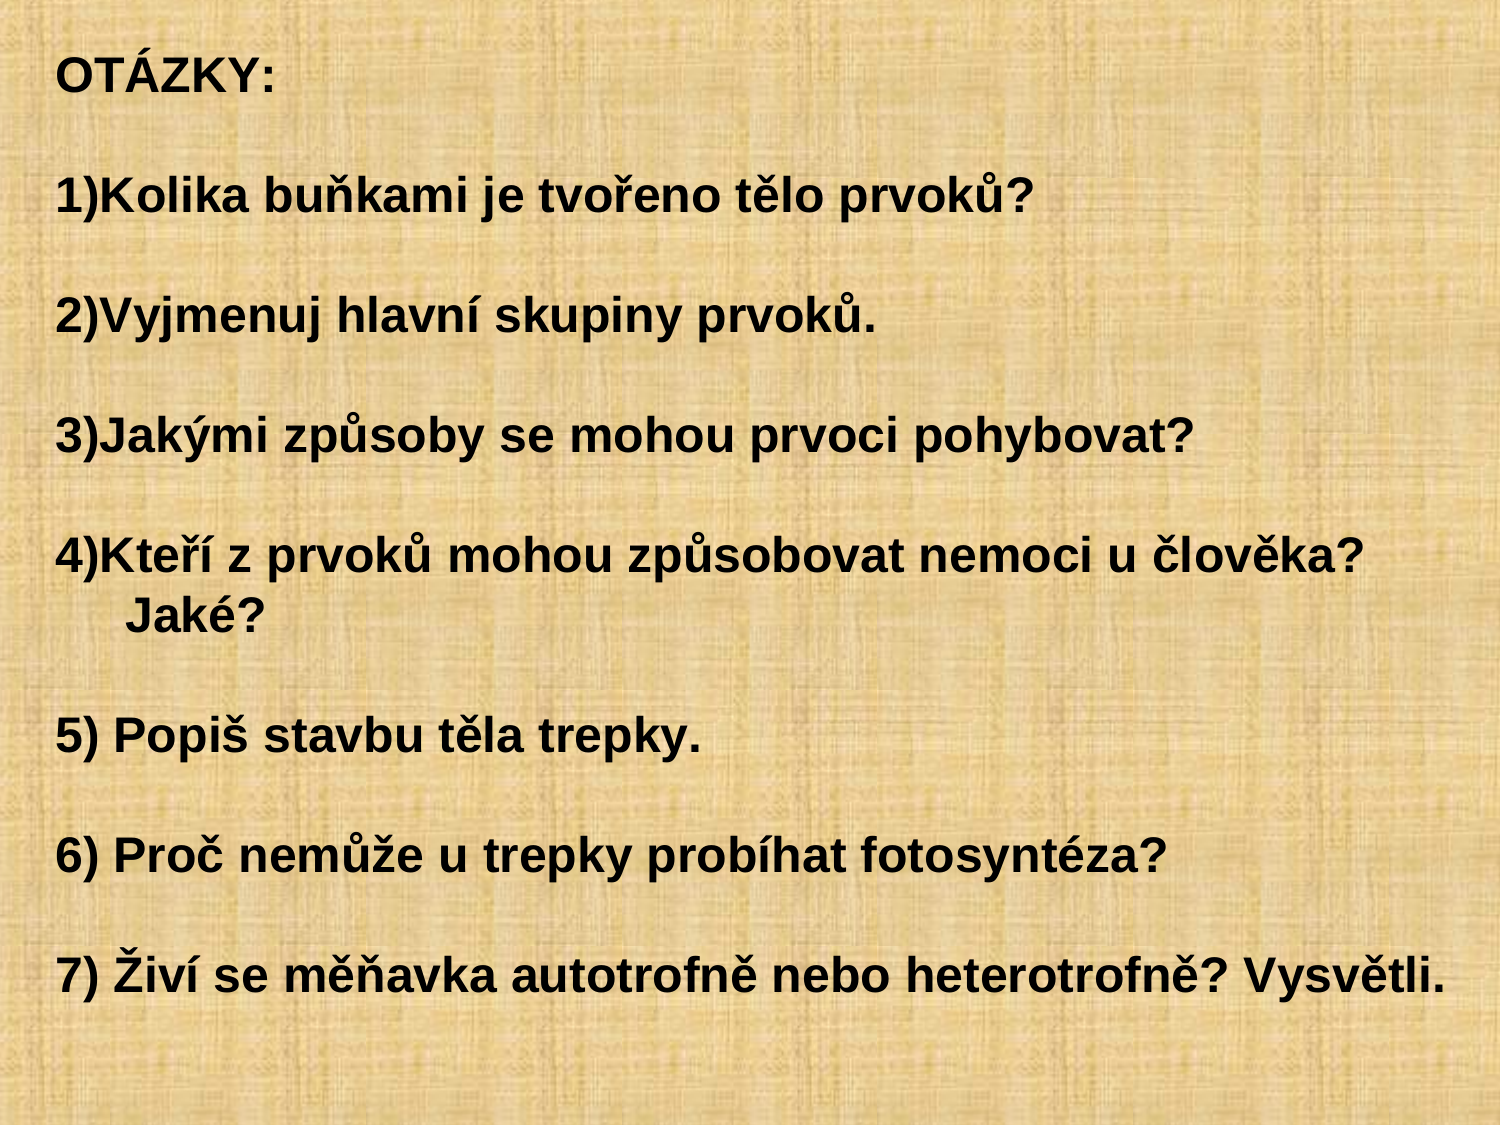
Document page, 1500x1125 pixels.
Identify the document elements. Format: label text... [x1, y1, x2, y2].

picture [0, 0, 1500, 1125]
text_box OTÁZKY: Kolika buňkami je tvořeno tělo prvoků? Vyjmenuj hlavní skupiny prvoků. Jakými způsoby se mohou prvoci pohybovat? Kteří z prvoků mohou způsobovat nemoci u člověka? Jaké? 5) Popiš stavbu těla trepky. 6) Proč nemůže u trepky probíhat fotosyntéza? 7) Živí se měňavka autotrofně nebo heterotrofně? Vysvětli. [40, 35, 1463, 1011]
